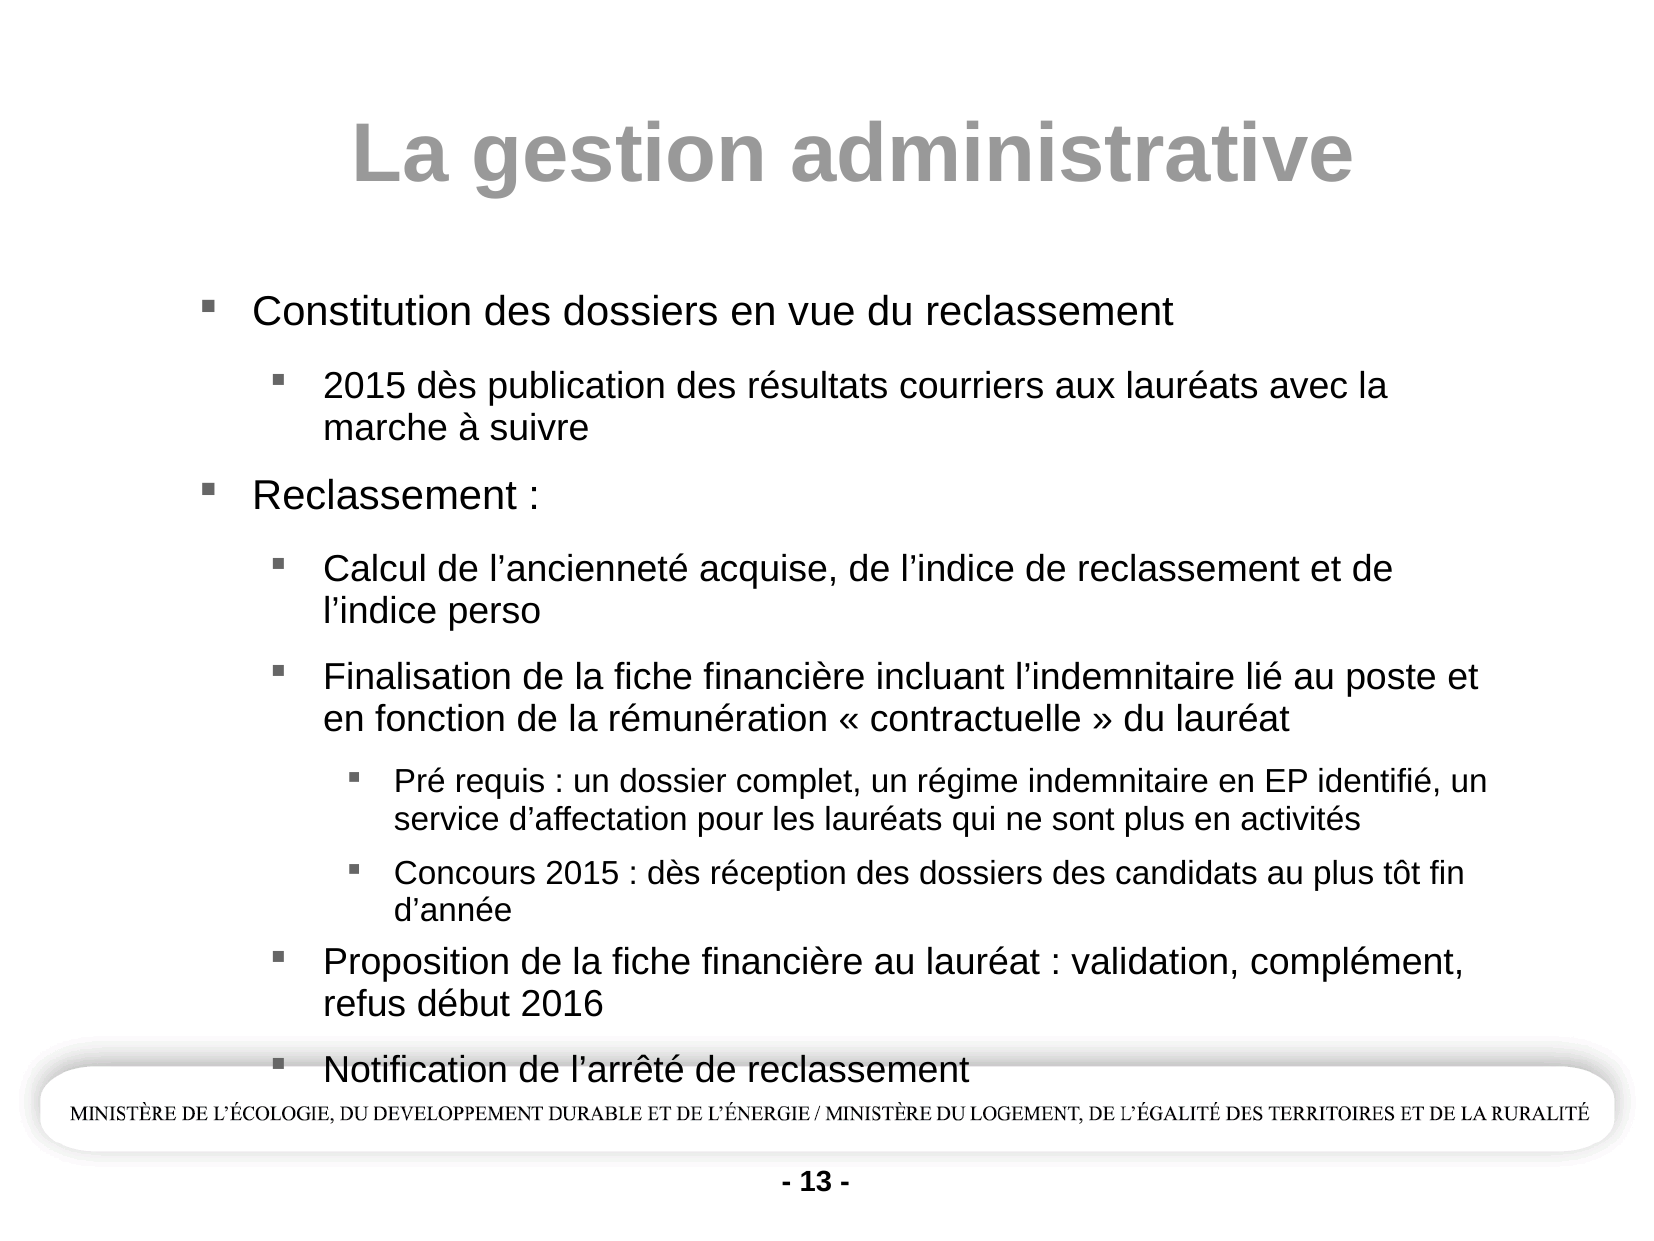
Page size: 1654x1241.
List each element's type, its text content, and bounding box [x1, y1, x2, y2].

title La gestion administrative [136, 56, 1571, 250]
picture [1511, 1018, 1654, 1184]
list Constitution des dossiers en vue du reclassement 2015 dès publication des résultats courriers aux lauréats avec la marche à suivre Reclassement : Calcul de l’ancienneté acquise, de l’indice de reclassement et de l’indice perso Finalisation de la fiche financière incluant l’indemnitaire lié au poste et en fonction de la rémunération « contractuelle » du lauréat Pré requis : un dossier complet, un régime indemnitaire en EP identifié, un service d’affectation pour les lauréats qui ne sont plus en activités Concours 2015 : dès réception des dossiers des candidats au plus tôt fin d’année Proposition de la fiche financière au lauréat : validation, complément, refus début 2016 Notification de l’arrêté de reclassement [181, 288, 1511, 1227]
picture [0, 1018, 181, 1184]
